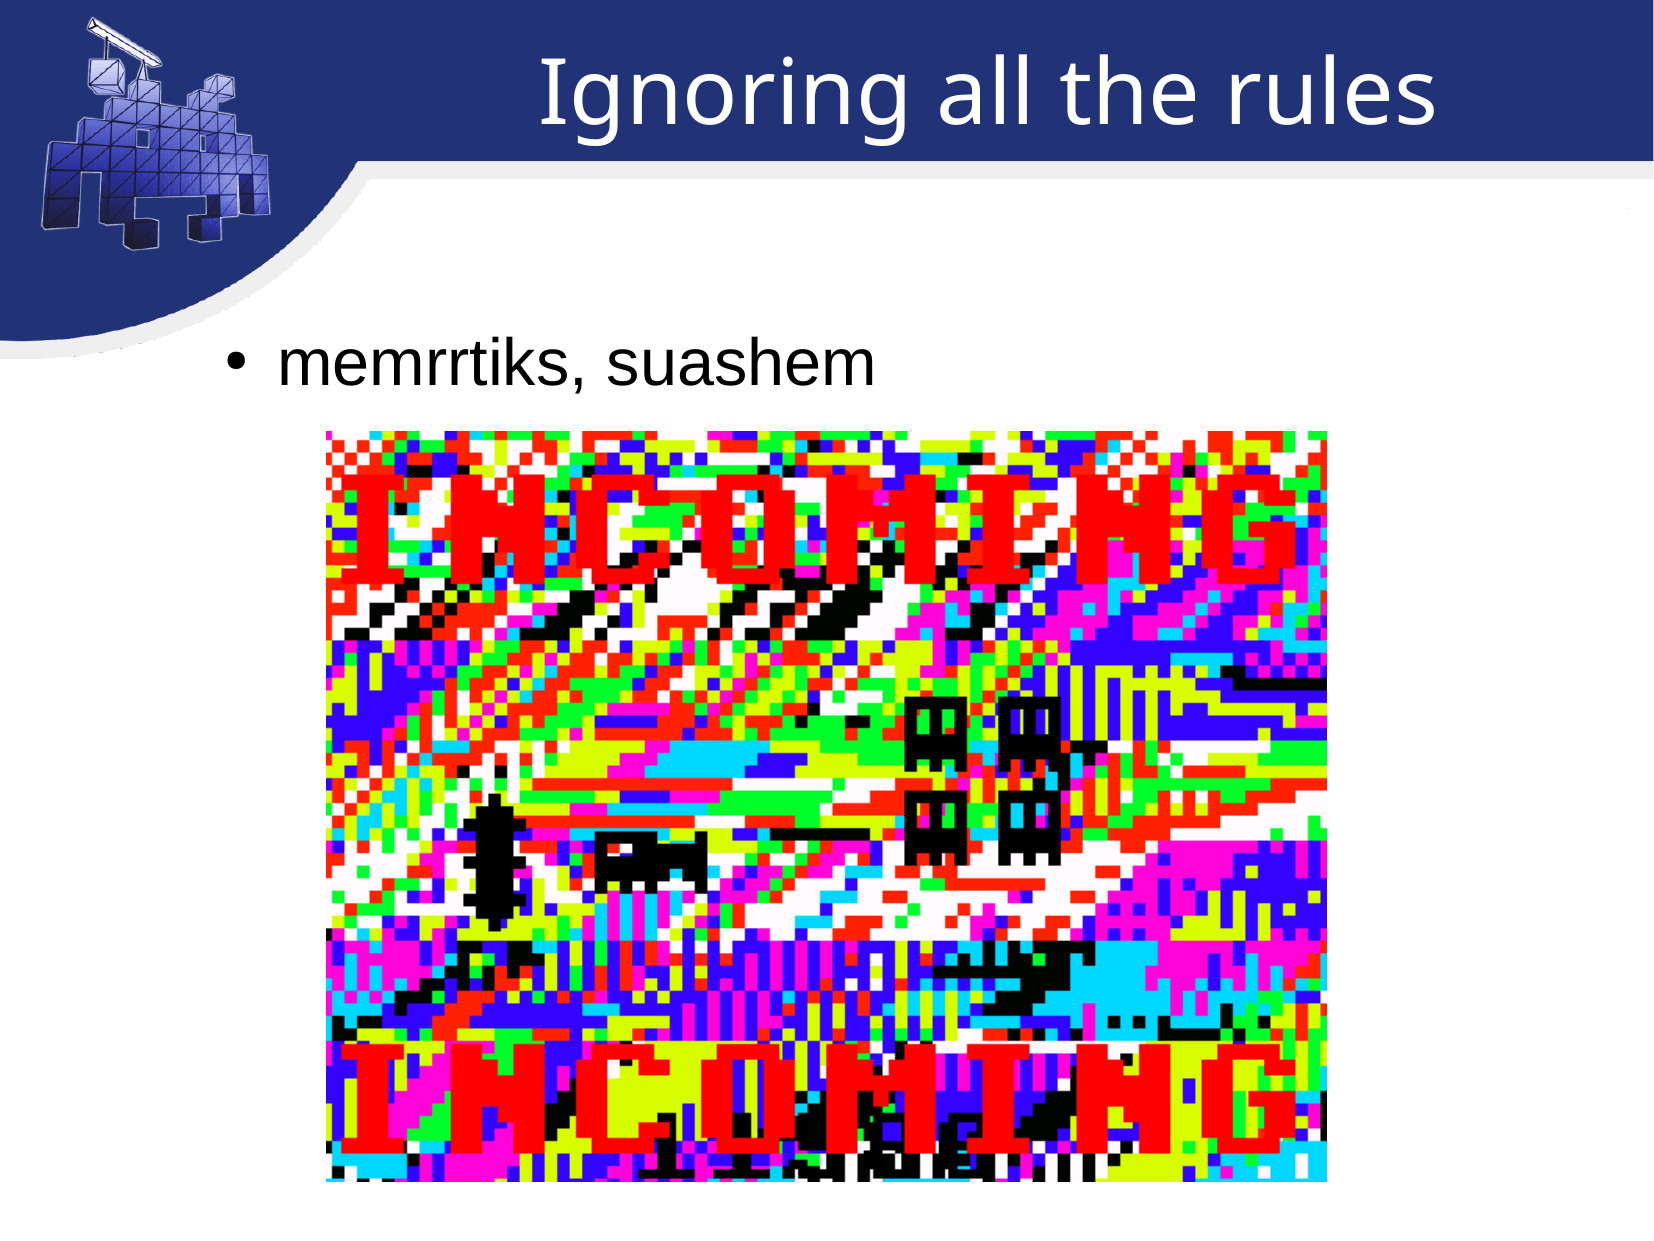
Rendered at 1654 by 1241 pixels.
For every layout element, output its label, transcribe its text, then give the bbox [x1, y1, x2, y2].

title Ignoring all the rules [354, 35, 1625, 142]
picture [0, 0, 1654, 443]
picture [326, 431, 1327, 1182]
list memrrtiks, suashem [206, 324, 1595, 1078]
